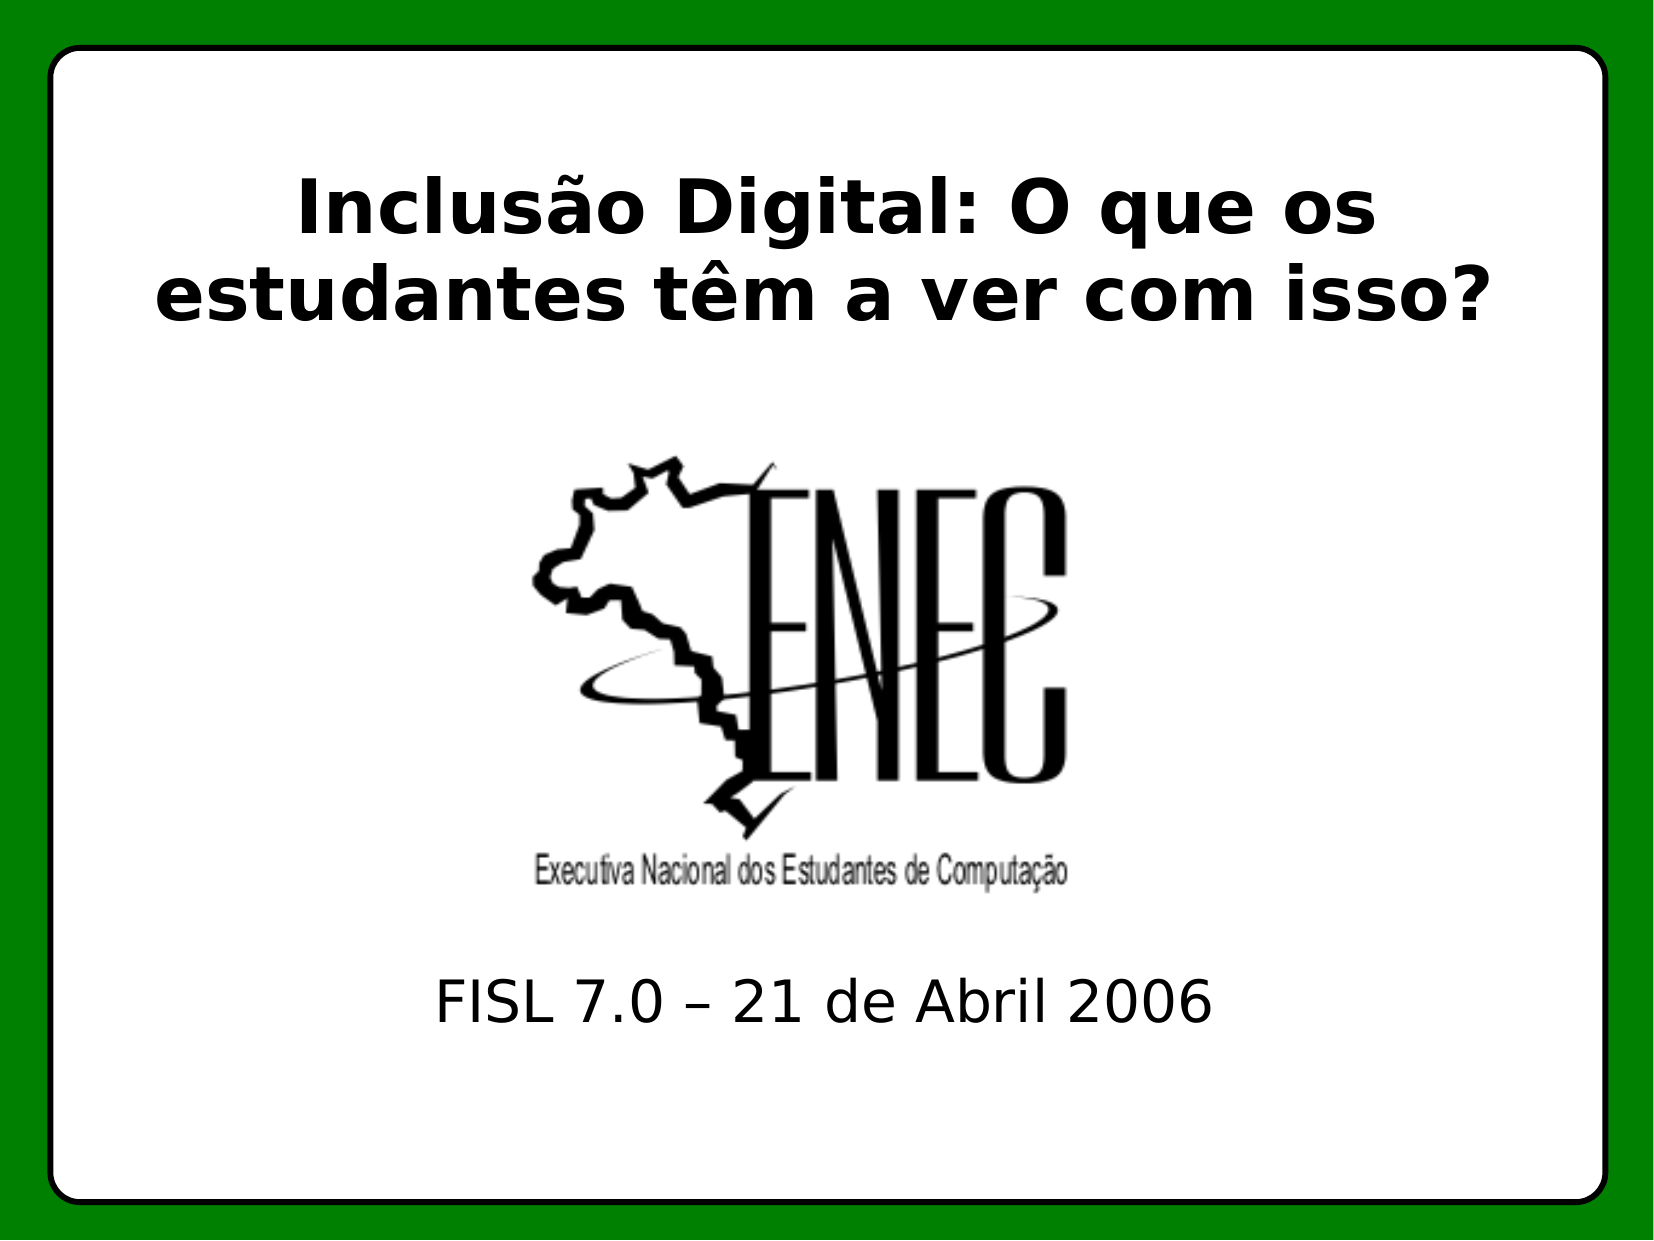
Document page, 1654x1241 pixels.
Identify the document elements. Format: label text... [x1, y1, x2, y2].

picture [499, 428, 1104, 896]
title Inclusão Digital: O que os estudantes têm a ver com isso? FISL 7.0 – 21 de Abril 2006 [118, 119, 1531, 1080]
